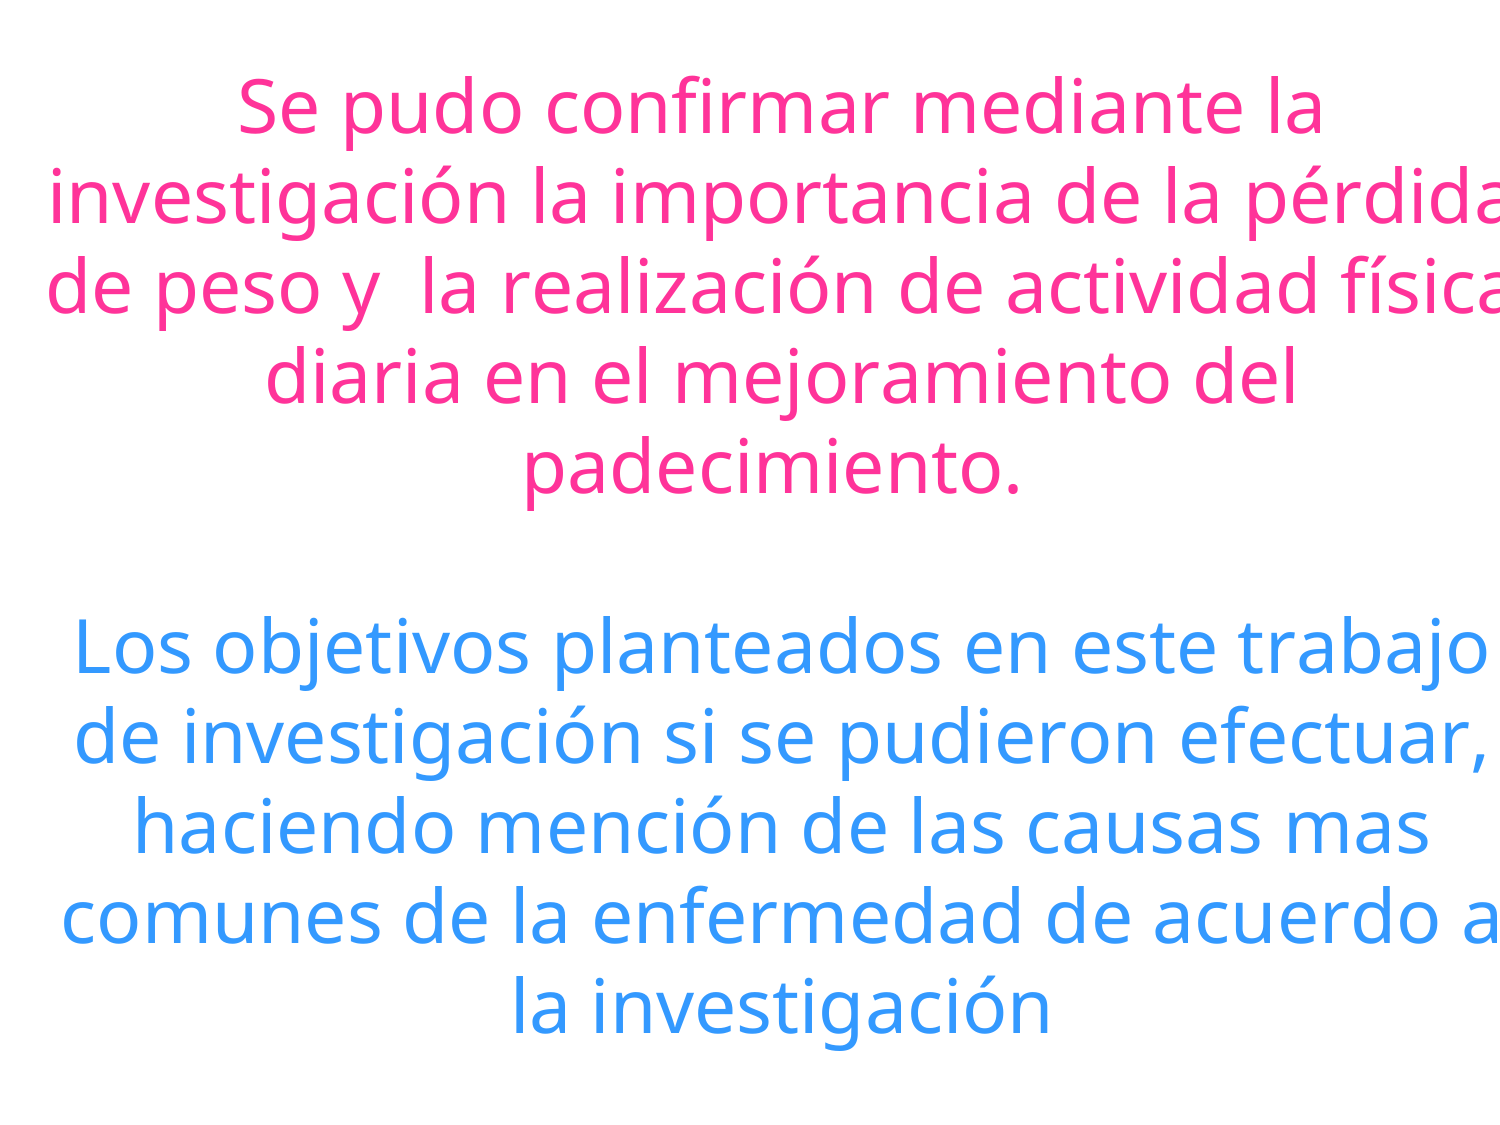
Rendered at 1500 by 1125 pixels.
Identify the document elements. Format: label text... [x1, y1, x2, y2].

title Se pudo confirmar mediante la investigación la importancia de la pérdida de peso y la realización de actividad física diaria en el mejoramiento del padecimiento. Los objetivos planteados en este trabajo de investigación si se pudieron efectuar, haciendo mención de las causas mas comunes de la enfermedad de acuerdo a la investigación [29, 6, 1500, 1102]
